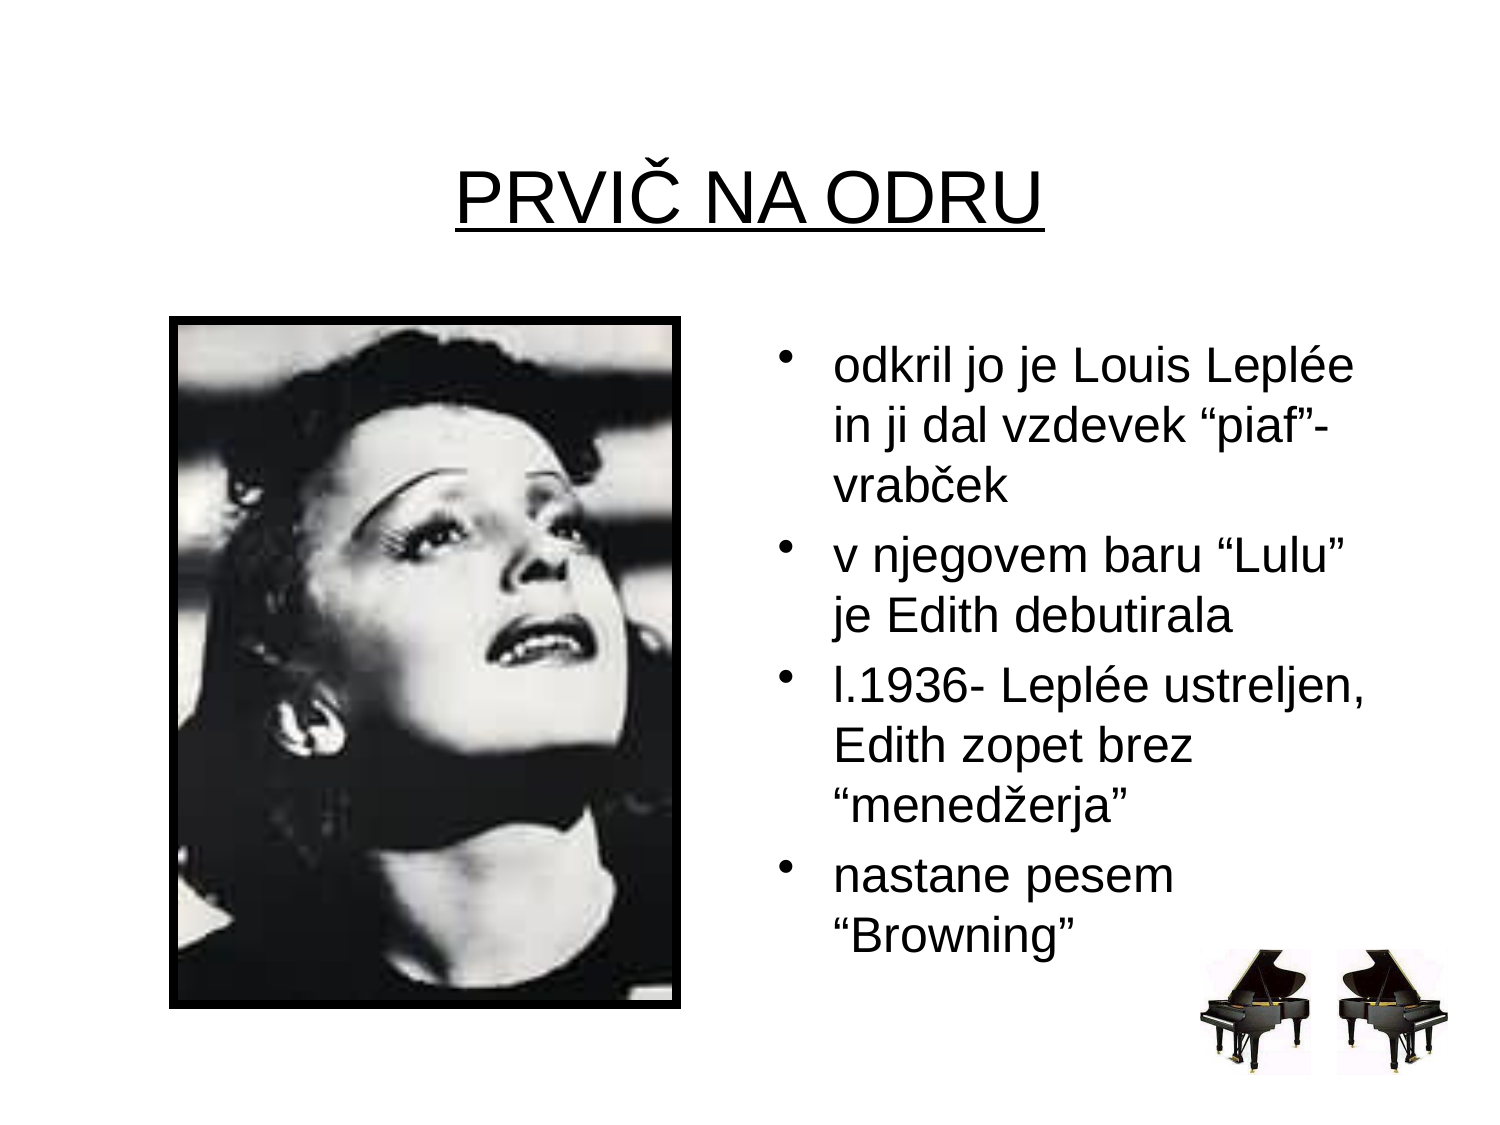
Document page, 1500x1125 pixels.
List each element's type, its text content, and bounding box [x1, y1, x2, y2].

title PRVIČ NA ODRU [112, 99, 1388, 288]
picture [1200, 949, 1311, 1075]
list odkril jo je Louis Leplée in ji dal vzdevek “piaf”- vrabček v njegovem baru “Lulu” je Edith debutirala l.1936- Leplée ustreljen, Edith zopet brez “menedžerja” nastane pesem “Browning” [762, 324, 1388, 1000]
picture [1337, 949, 1448, 1075]
picture [178, 324, 672, 1000]
